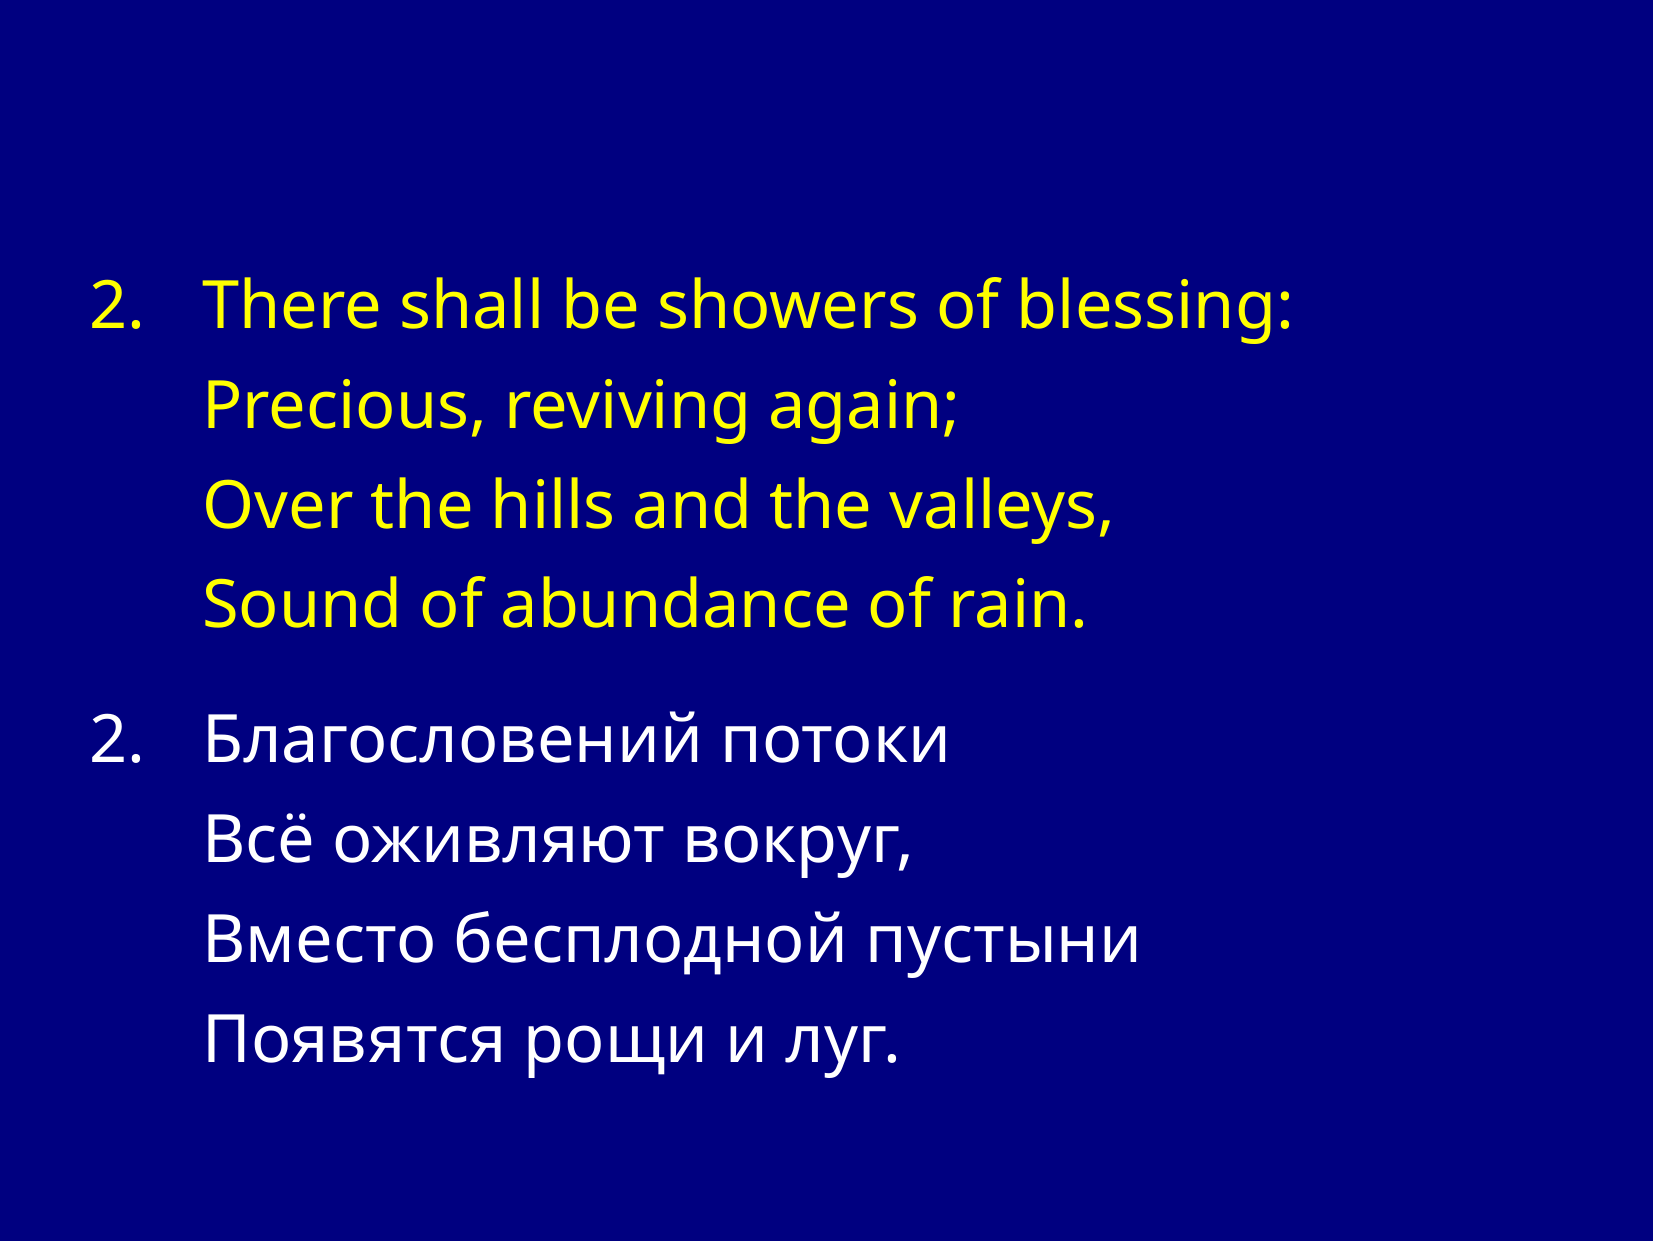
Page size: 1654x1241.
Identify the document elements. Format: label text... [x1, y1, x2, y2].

text_box 2. Благословений потоки Всё оживляют вокруг, Вместо бесплодной пустыни Появятся рощи и луг. [75, 675, 1576, 1163]
text_box 2. There shall be showers of blessing: Precious, reviving again; Over the hills and the valleys, Sound of abundance of rain. [75, 150, 1576, 638]
